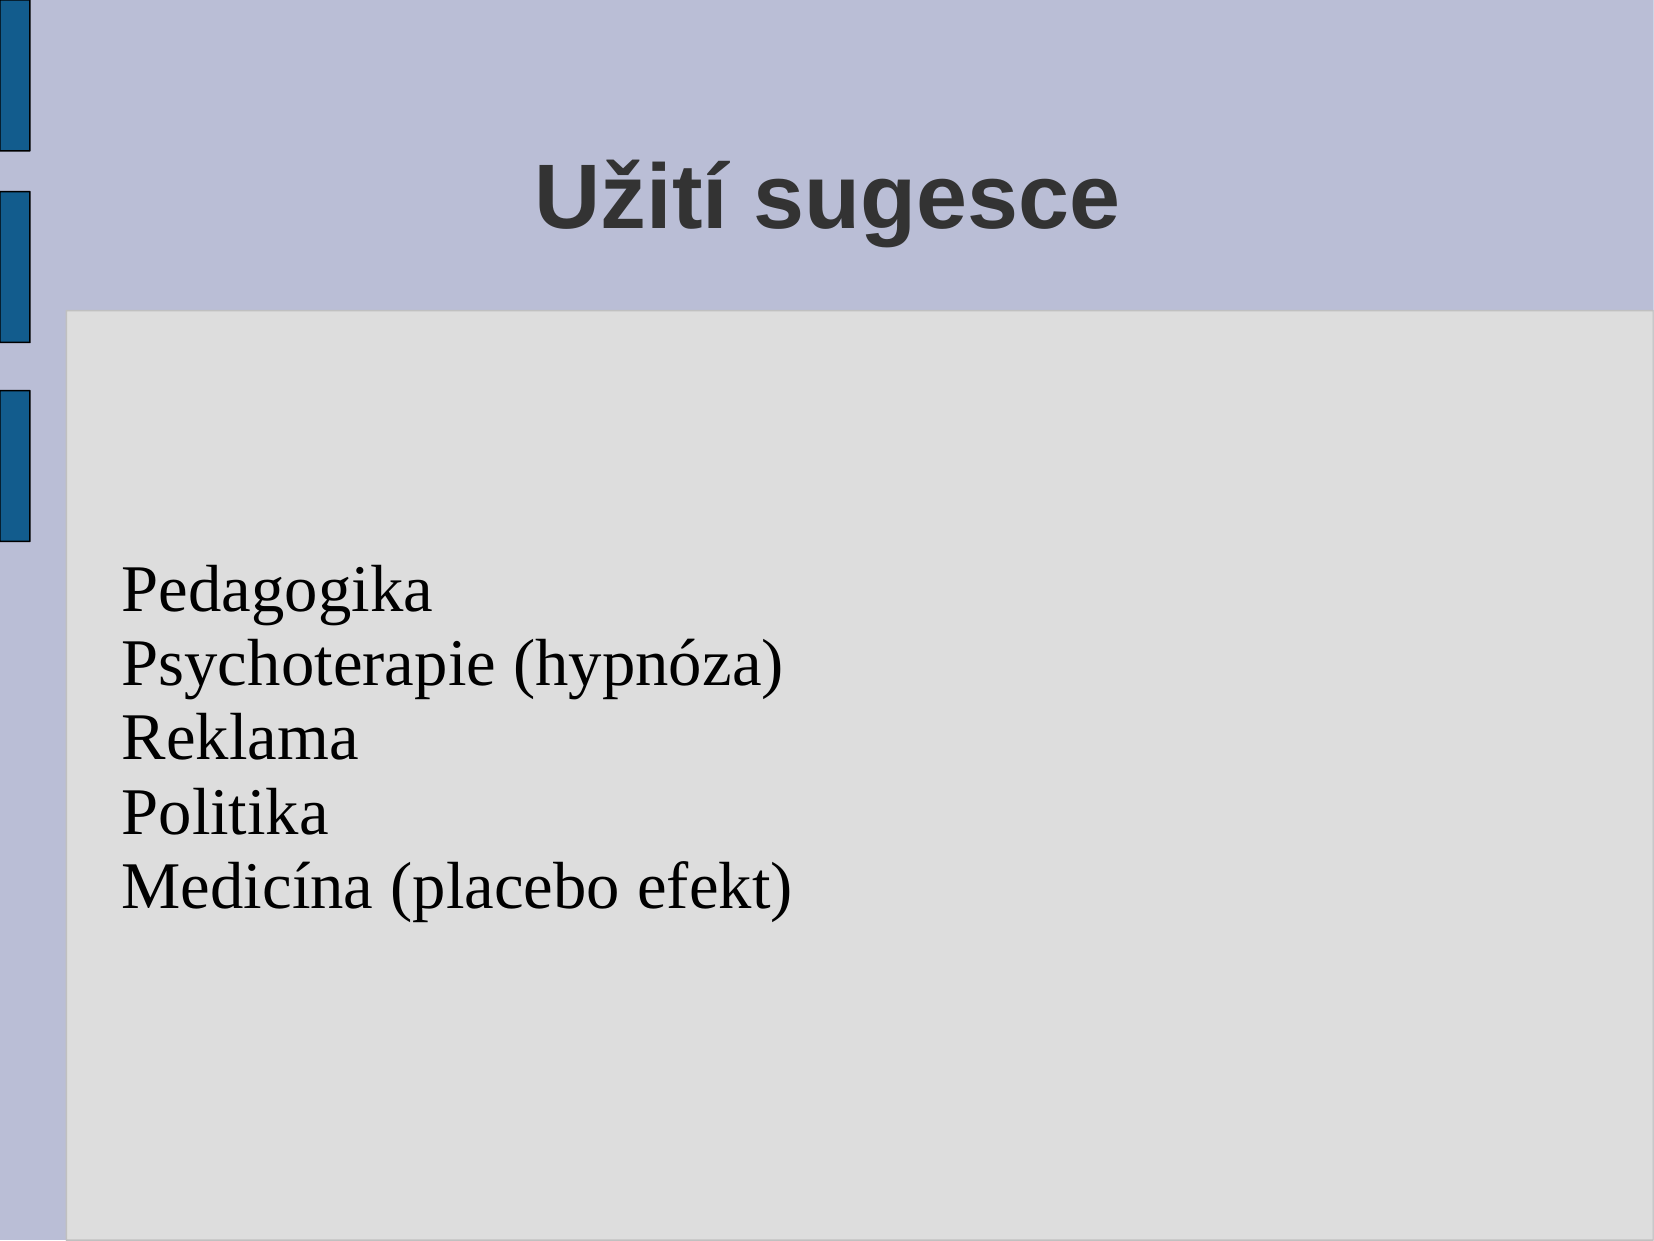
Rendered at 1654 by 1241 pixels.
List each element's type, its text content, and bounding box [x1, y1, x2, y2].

subtitle Pedagogika Psychoterapie (hypnóza) Reklama Politika Medicína (placebo efekt) [121, 344, 1534, 1127]
title Užití sugesce [121, 91, 1534, 299]
